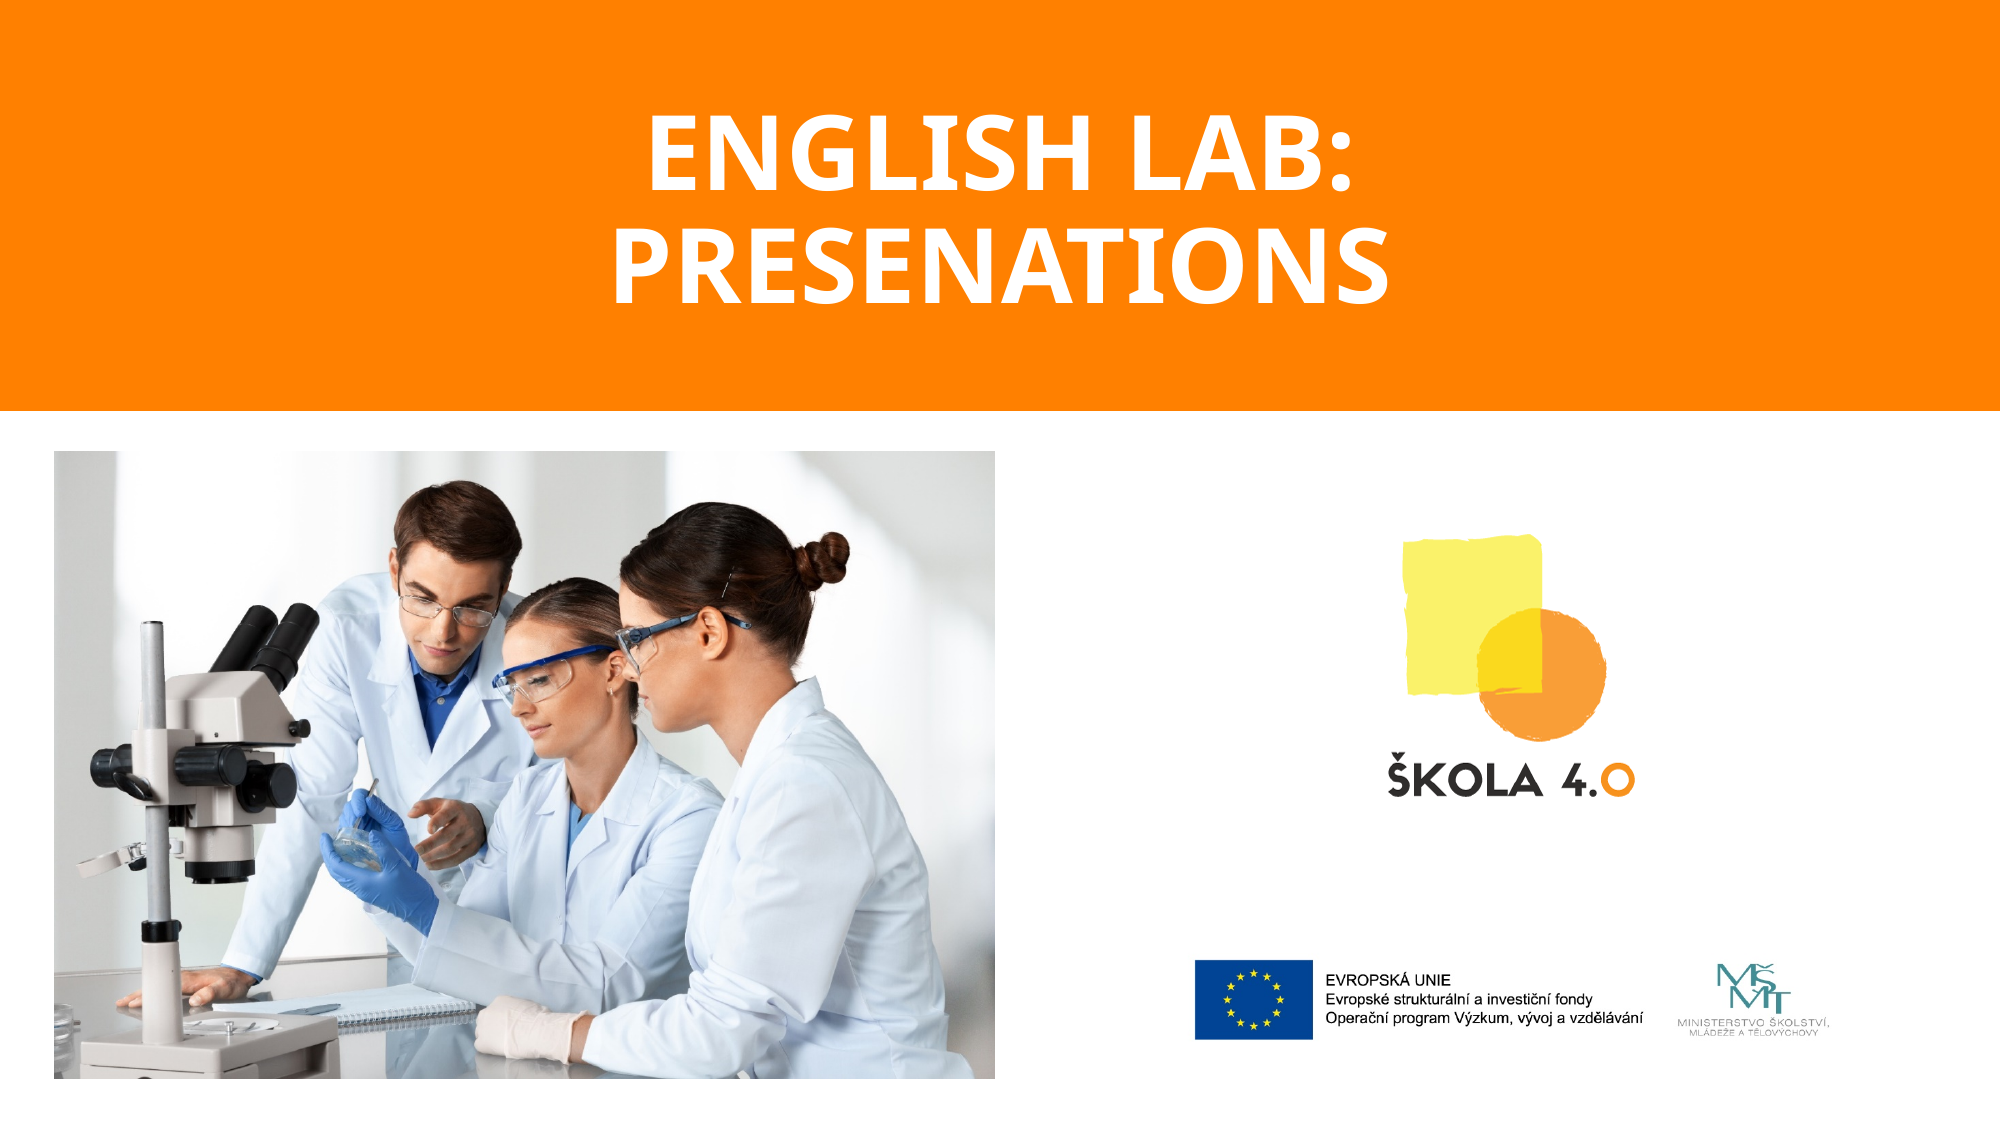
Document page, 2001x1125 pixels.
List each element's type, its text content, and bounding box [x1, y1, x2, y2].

picture [1155, 920, 1868, 1079]
text_box [0, 0, 2000, 411]
text_box ENGLISH LAB: PRESENATIONS [362, 93, 1638, 335]
picture [54, 451, 995, 1079]
picture [1314, 470, 1709, 861]
